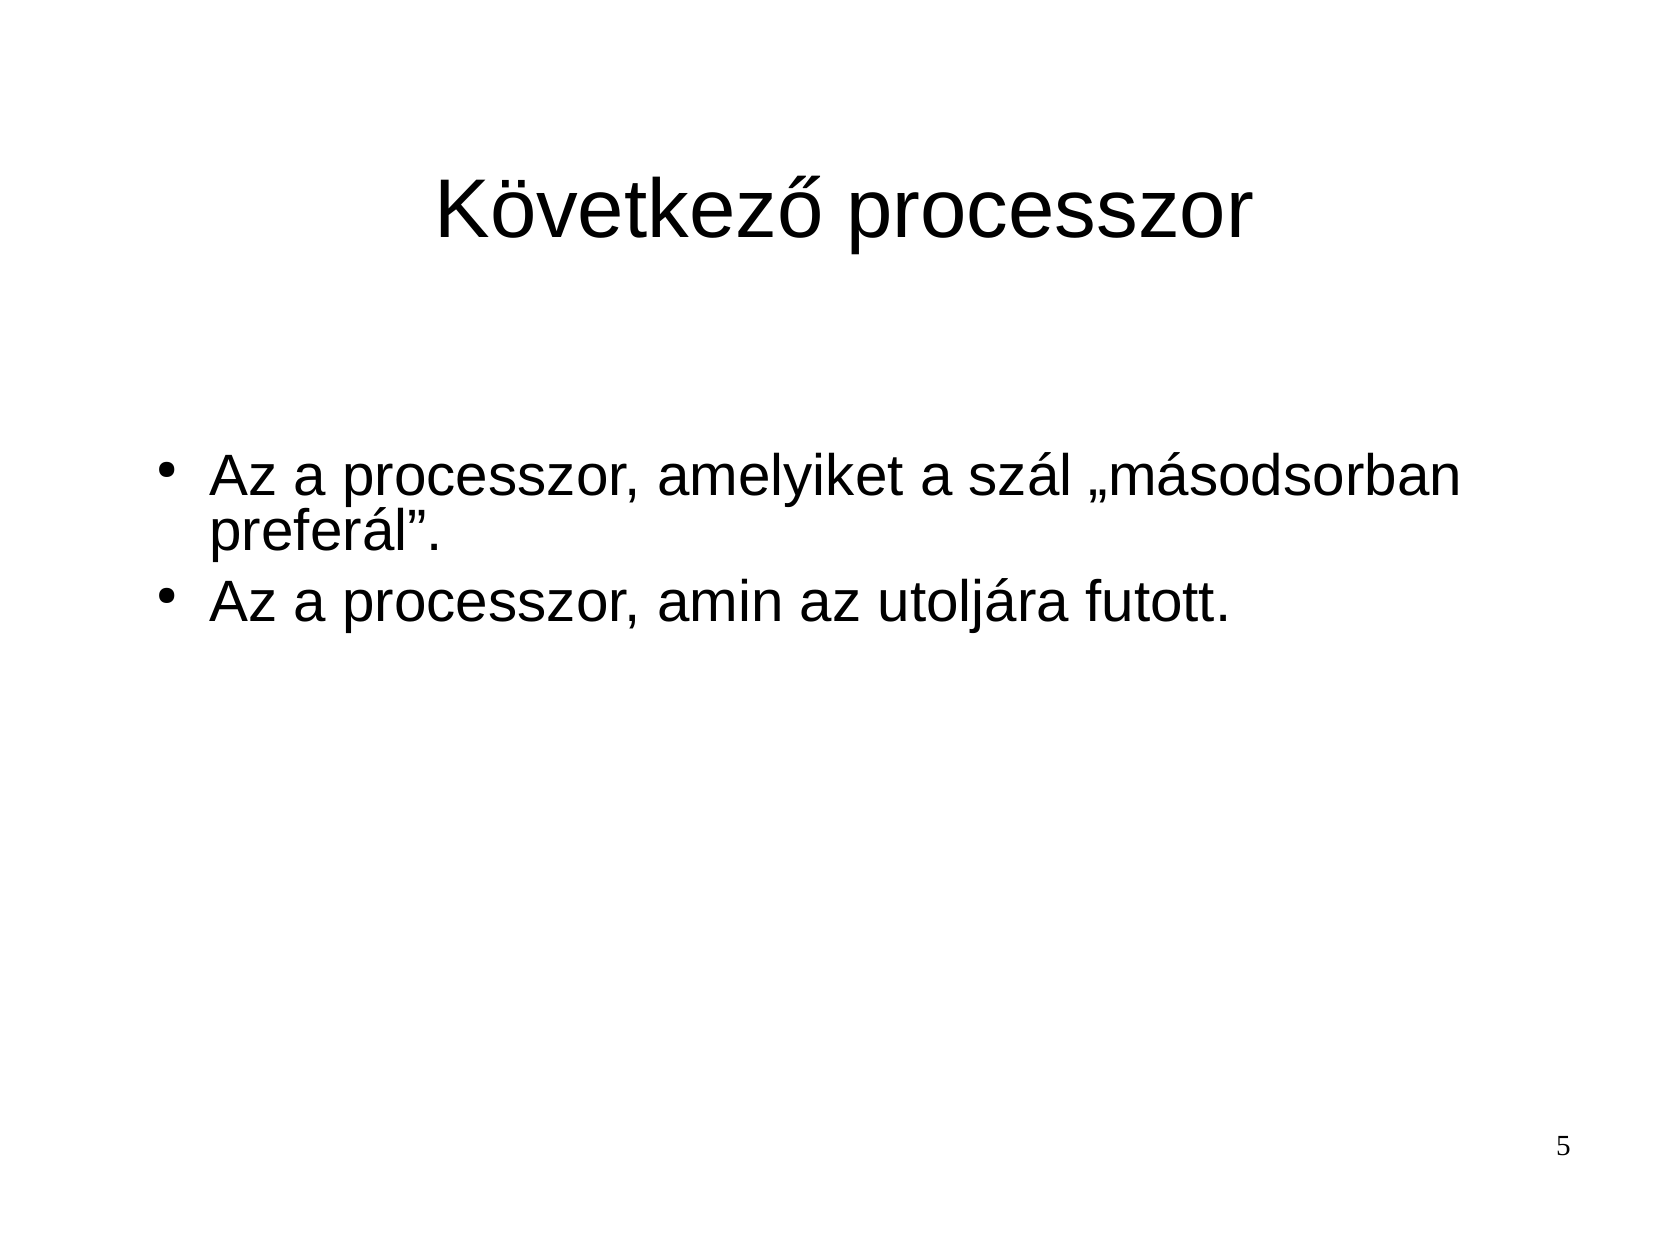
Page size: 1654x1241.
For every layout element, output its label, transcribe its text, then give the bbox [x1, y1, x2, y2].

list Az a processzor, amelyiket a szál „másodsorban preferál”. Az a processzor, amin az utoljára futott. [124, 358, 1530, 1103]
title Következő processzor [124, 110, 1530, 317]
